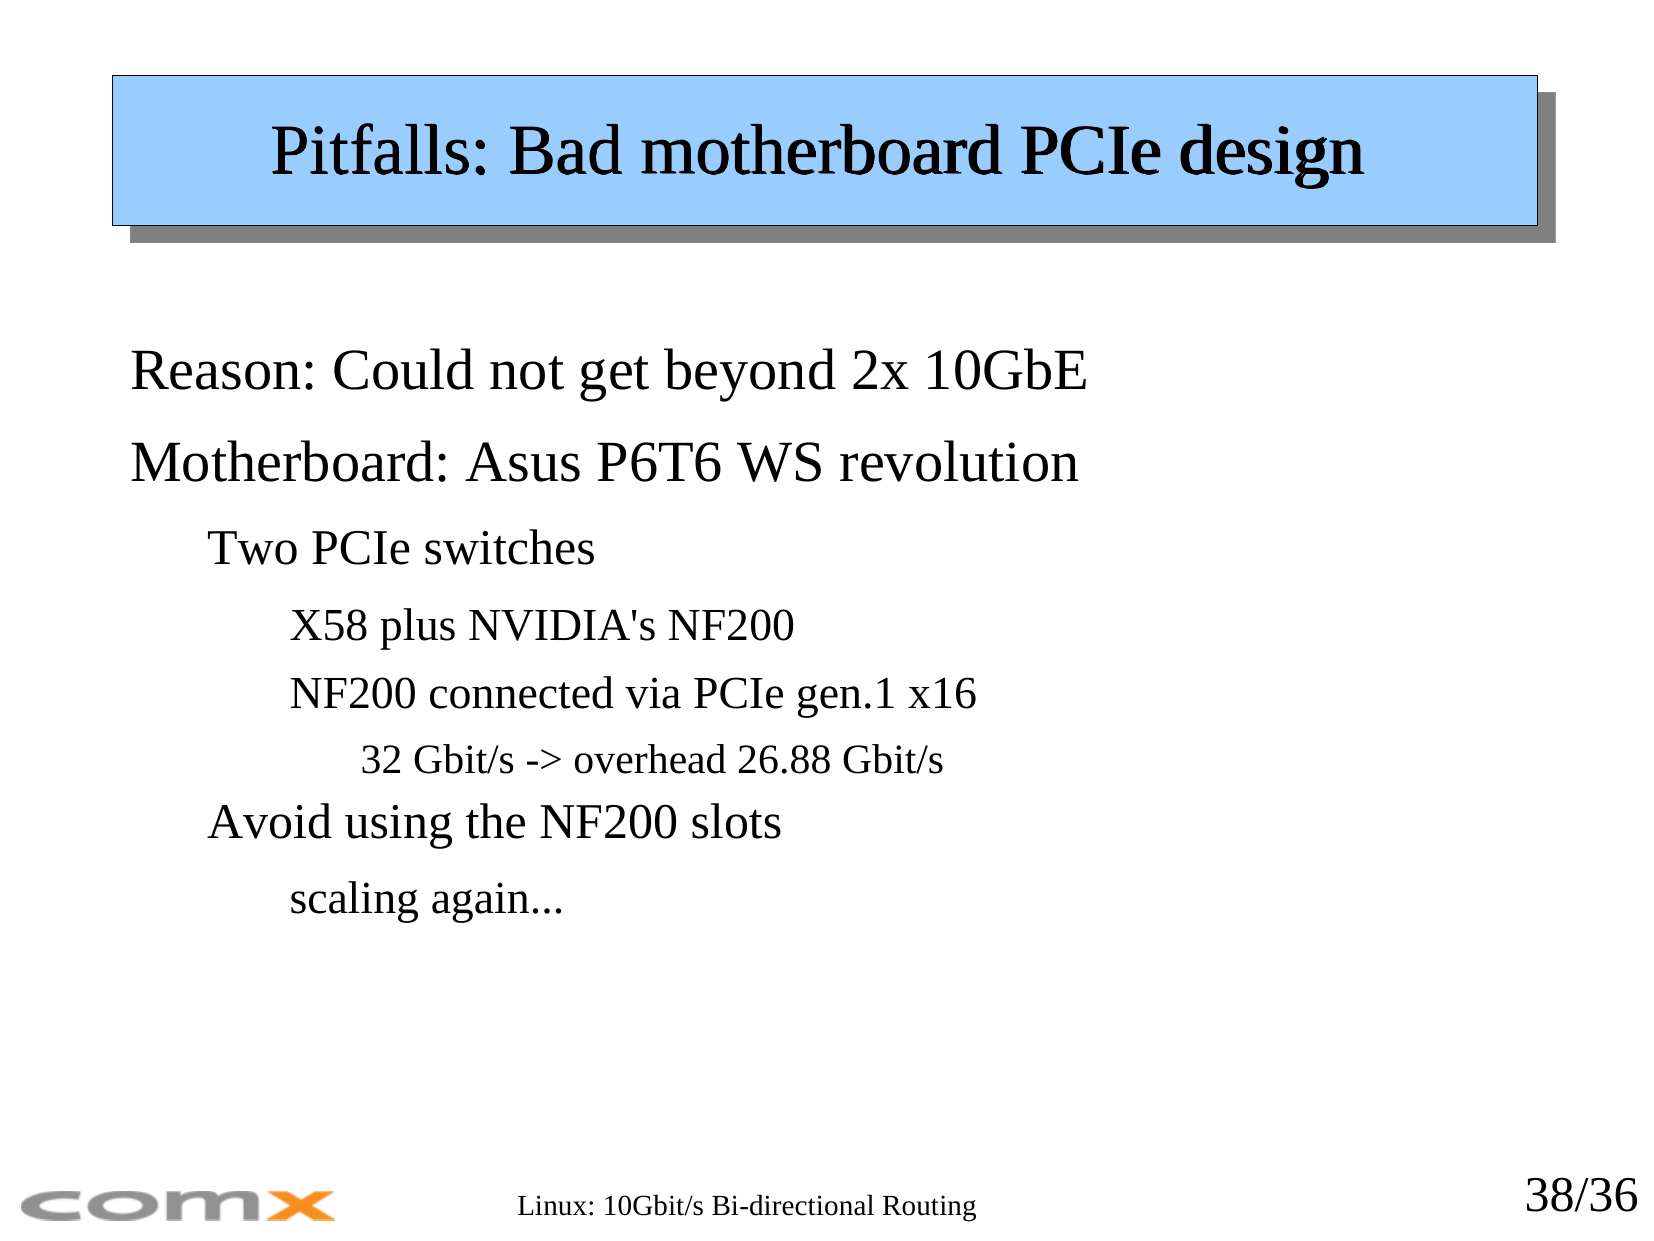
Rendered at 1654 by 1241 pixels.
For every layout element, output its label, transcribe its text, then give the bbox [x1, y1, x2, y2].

picture [21, 1191, 335, 1221]
title Pitfalls: Bad motherboard PCIe design [116, 75, 1538, 226]
list Reason: Could not get beyond 2x 10GbE Motherboard: Asus P6T6 WS revolution Two PCIe switches X58 plus NVIDIA's NF200 NF200 connected via PCIe gen.1 x16 32 Gbit/s -> overhead 26.88 Gbit/s Avoid using the NF200 slots scaling again... [112, 337, 1538, 1126]
